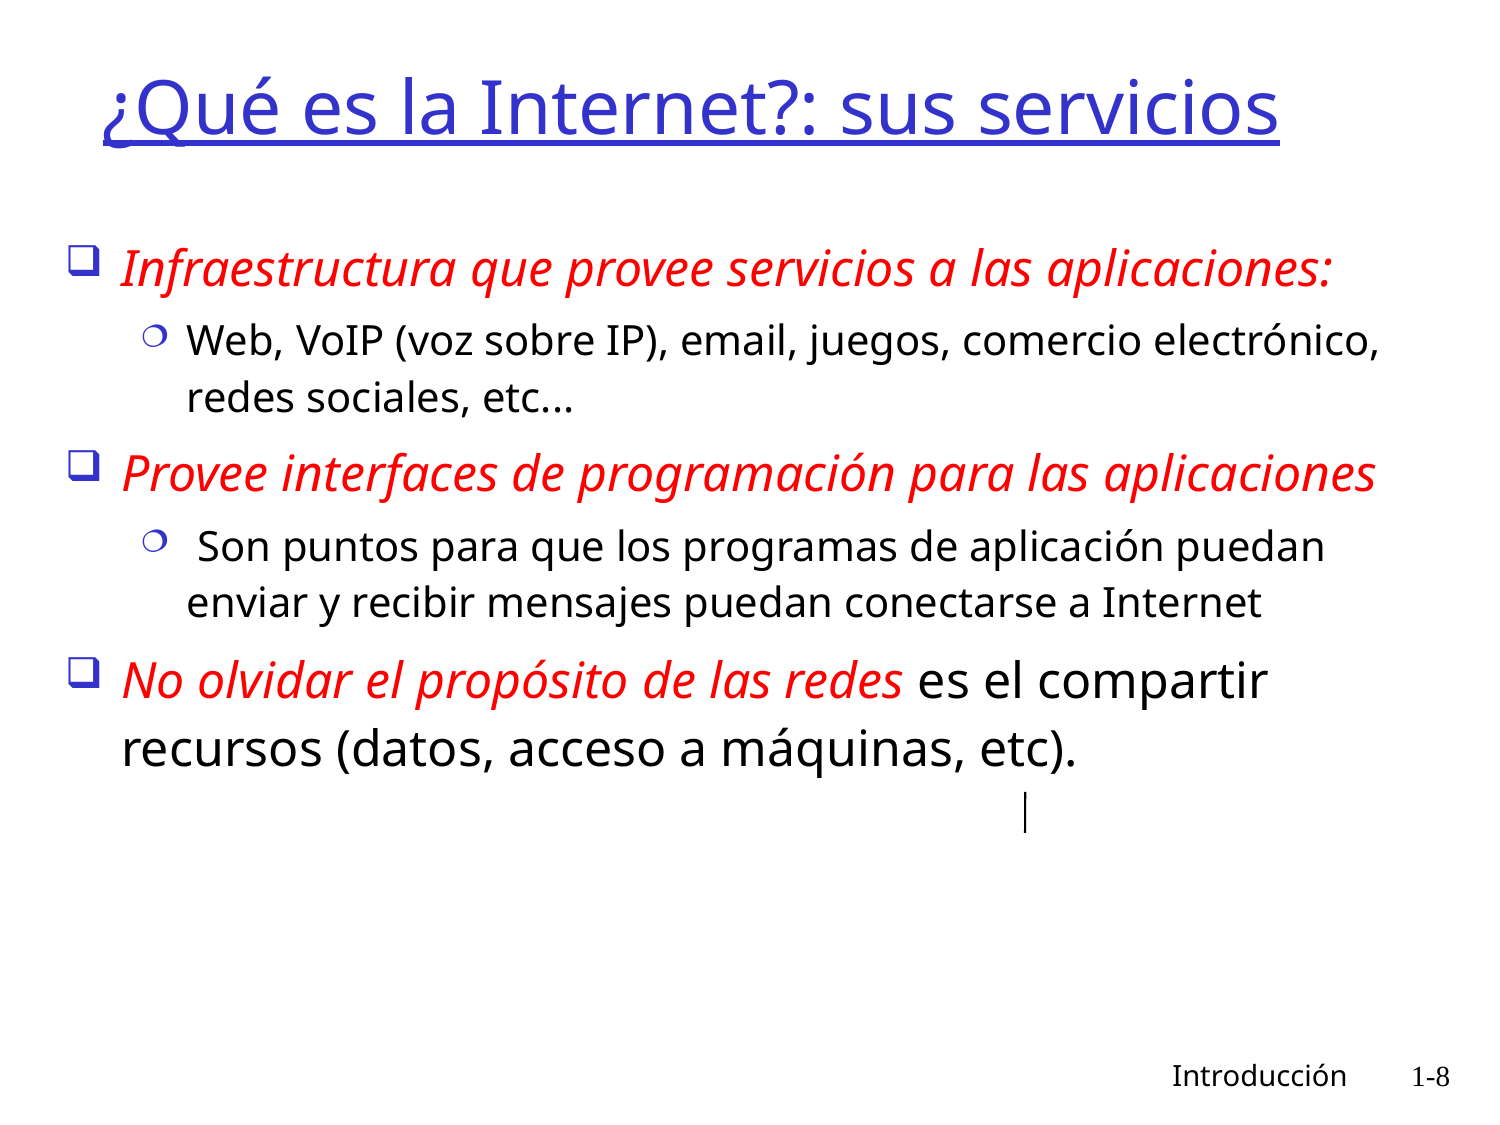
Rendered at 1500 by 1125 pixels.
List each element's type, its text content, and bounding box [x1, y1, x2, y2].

title ¿Qué es la Internet?: sus servicios [87, 23, 1463, 188]
text_box Introducción [887, 1050, 1362, 1125]
text_box 1-<number> [1362, 1050, 1466, 1125]
list Infraestructura que provee servicios a las aplicaciones: Web, VoIP (voz sobre IP), email, juegos, comercio electrónico, redes sociales, etc... Provee interfaces de programación para las aplicaciones Son puntos para que los programas de aplicación puedan enviar y recibir mensajes puedan conectarse a Internet No olvidar el propósito de las redes es el compartir recursos (datos, acceso a máquinas, etc). [50, 224, 1444, 968]
